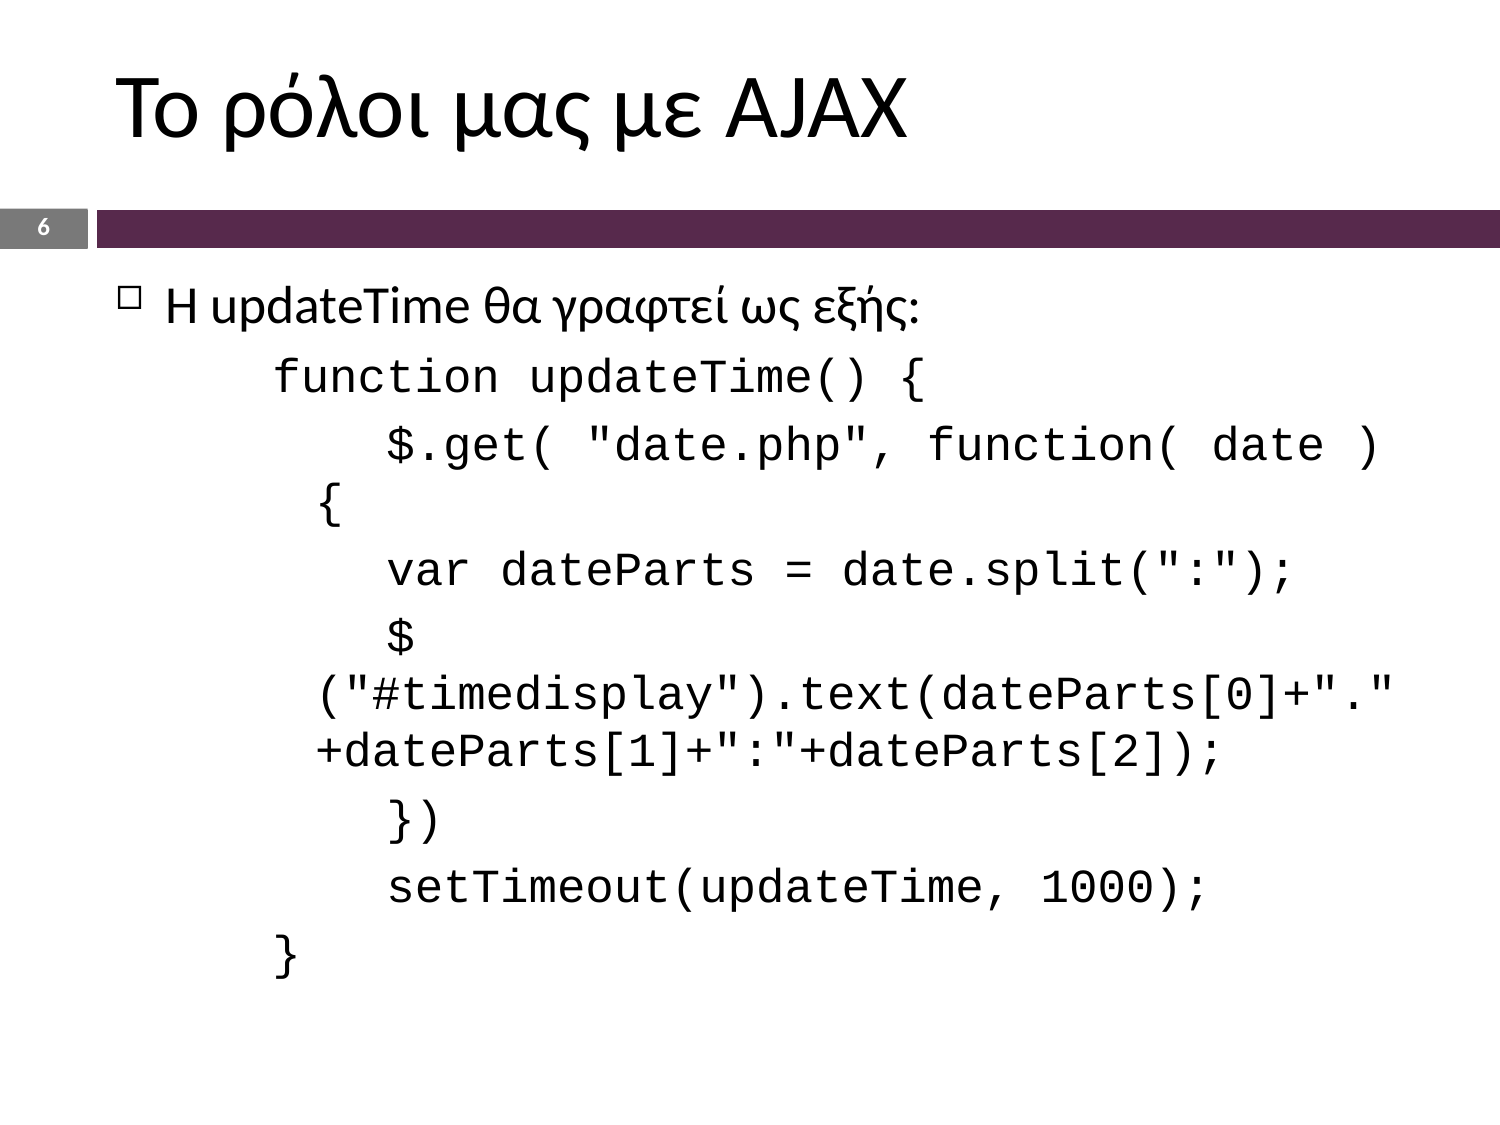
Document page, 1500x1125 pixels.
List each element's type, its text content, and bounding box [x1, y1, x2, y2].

title Το ρόλοι μας με AJAX [100, 19, 1438, 182]
text_box [0, 208, 88, 249]
list Η updateTime θα γραφτεί ως εξής: function updateTime() { $.get( "date.php", function( date ) { var dateParts = date.split(":"); $("#timedisplay").text(dateParts[0]+"."+dateParts[1]+":"+dateParts[2]); }) setTimeout(updateTime, 1000); } [100, 262, 1438, 1000]
